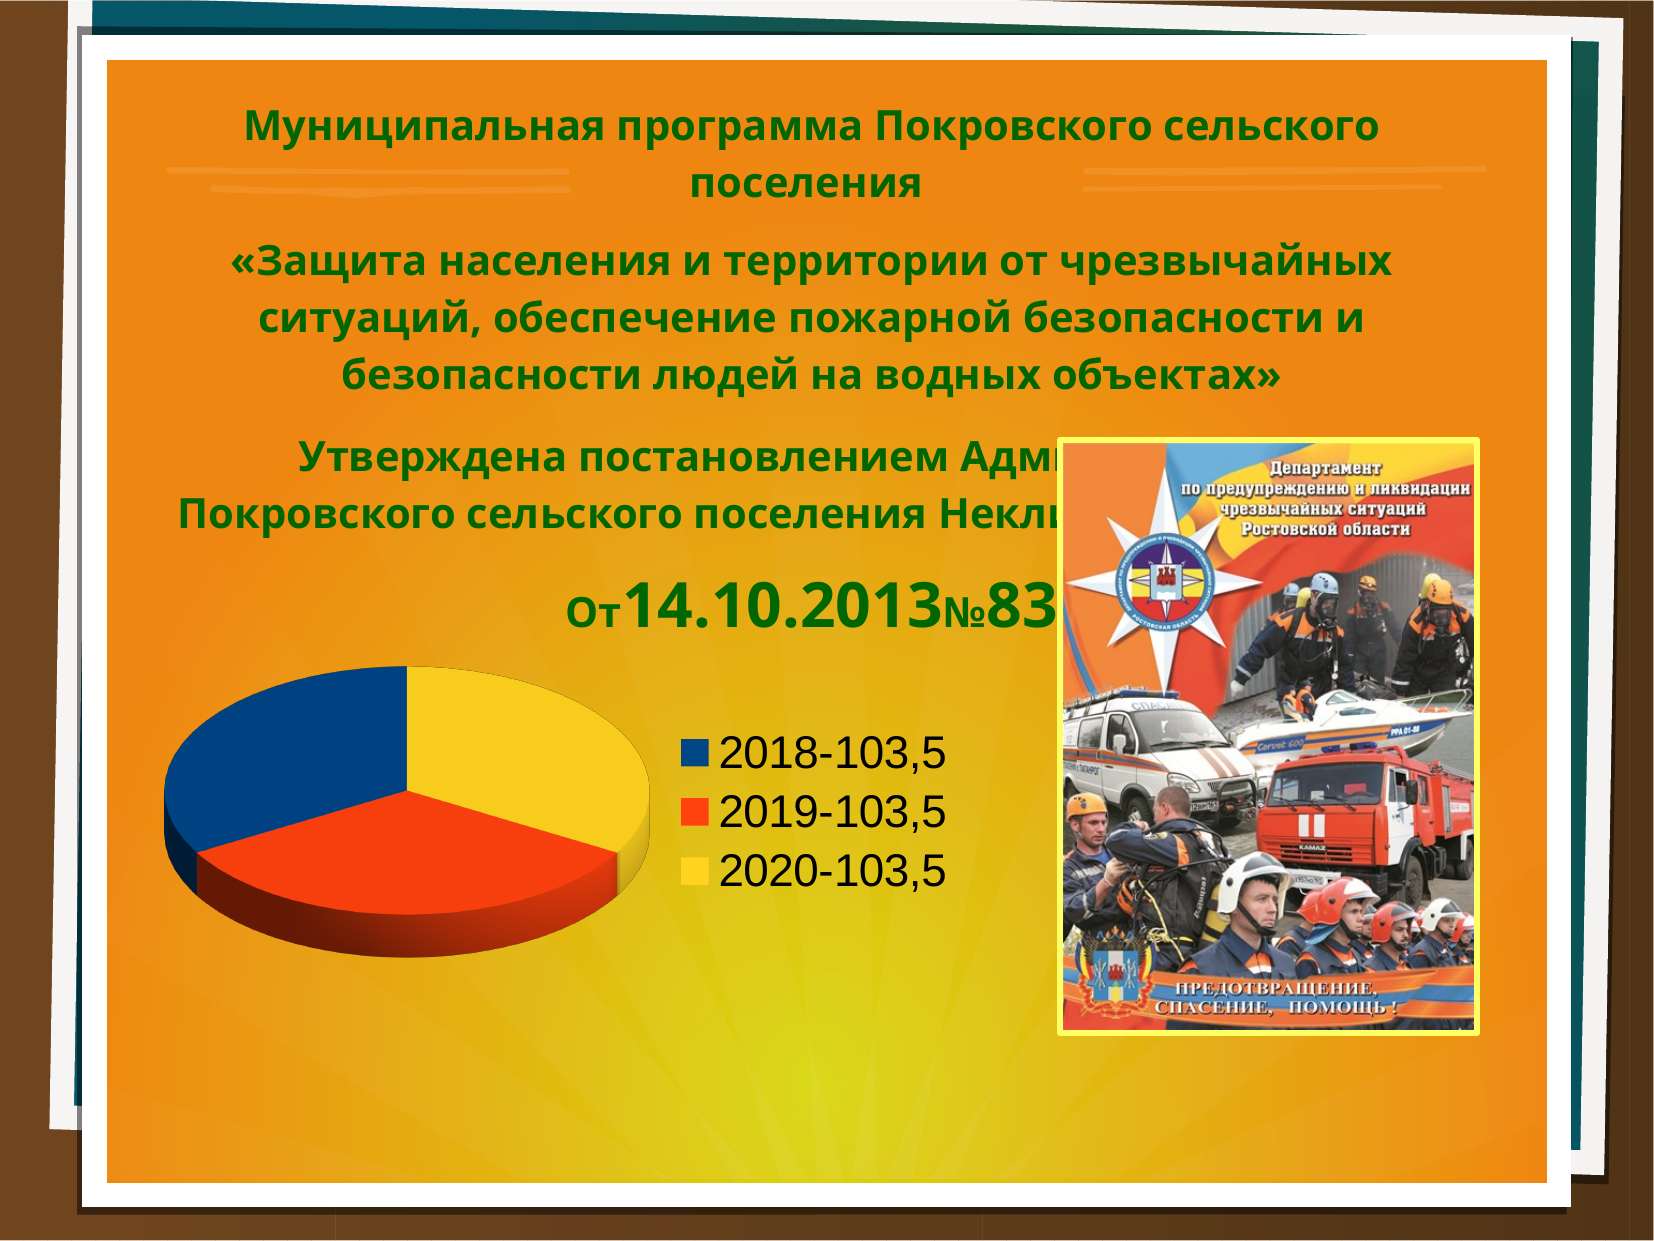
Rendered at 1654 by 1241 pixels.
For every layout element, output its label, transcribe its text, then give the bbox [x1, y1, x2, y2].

chart [147, 561, 975, 1063]
text_box Муниципальная программа Покровского сельского поселения «Защита населения и территории от чрезвычайных ситуаций, обеспечение пожарной безопасности и безопасности людей на водных объектах» Утверждена постановлением Администрации Покровского сельского поселения Неклиновского района От14.10.2013№83 [147, 88, 1477, 541]
picture [1062, 442, 1475, 1031]
